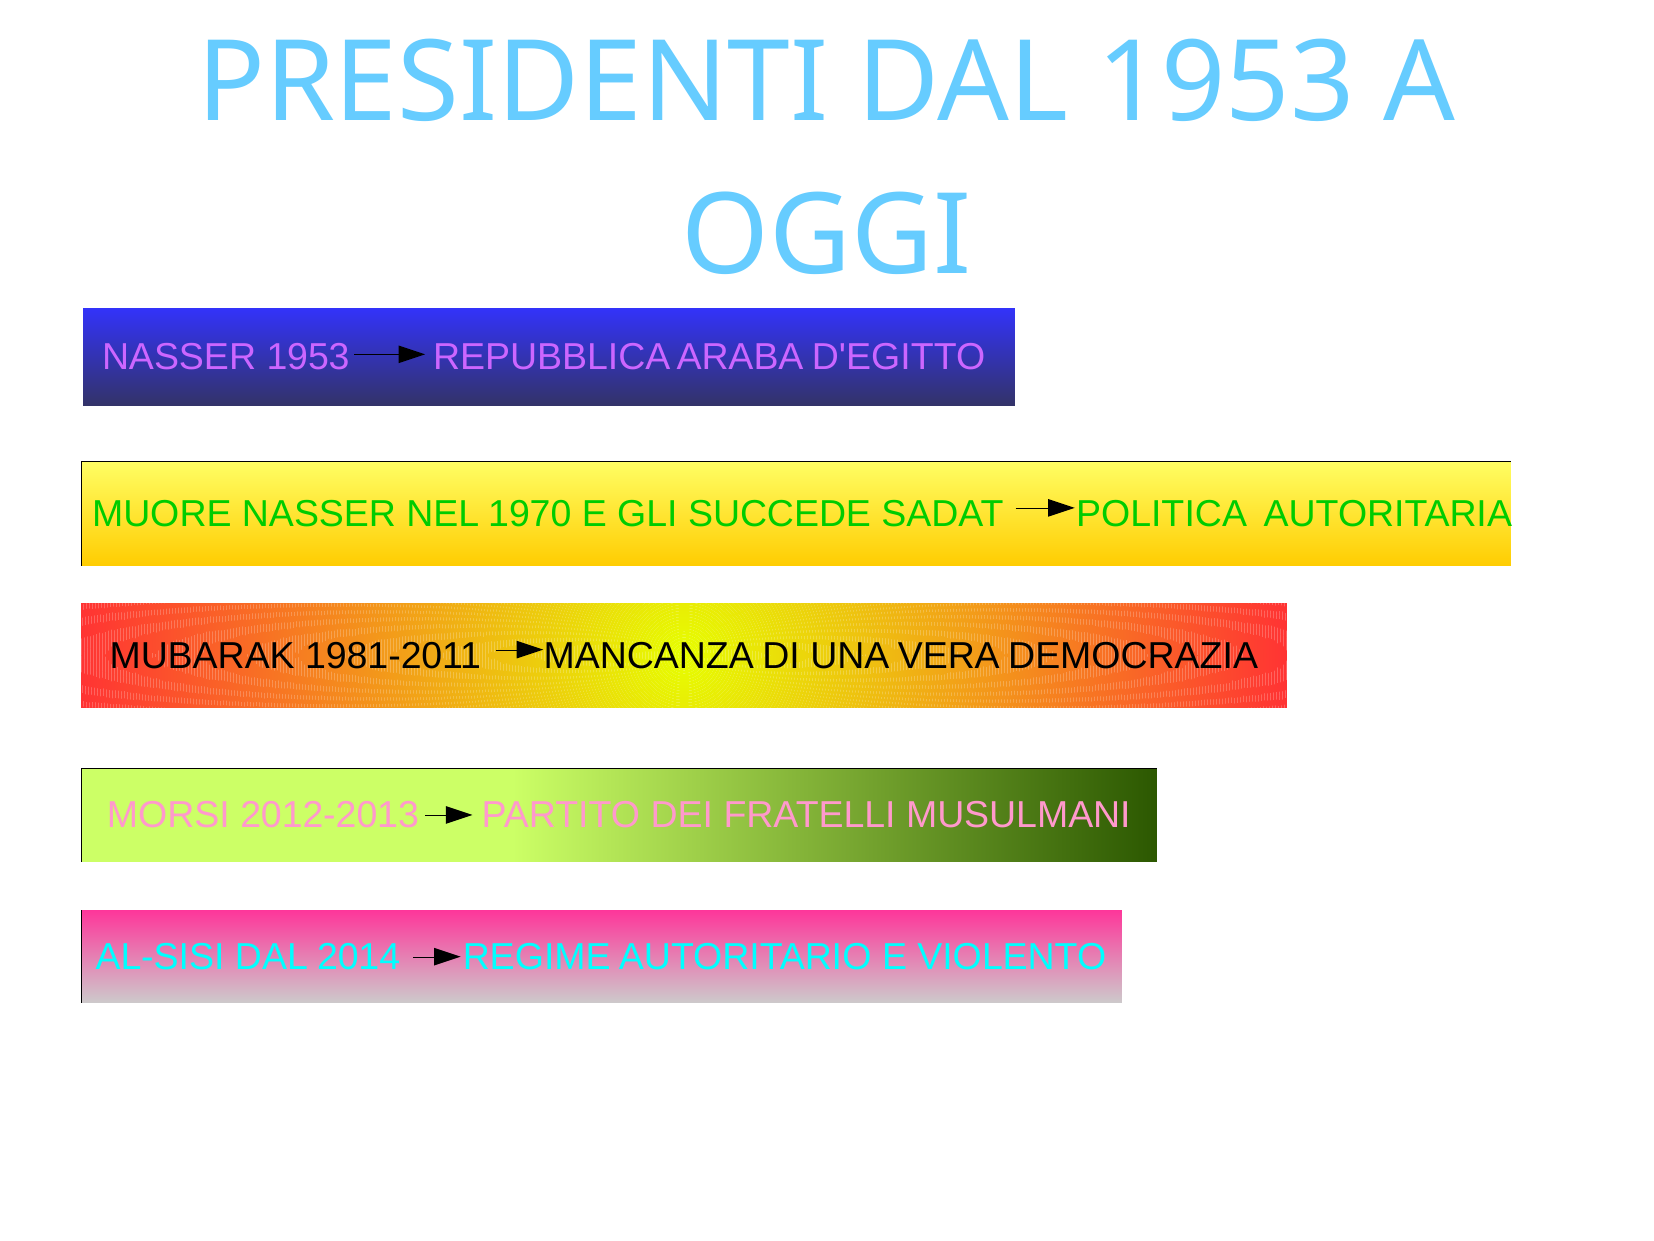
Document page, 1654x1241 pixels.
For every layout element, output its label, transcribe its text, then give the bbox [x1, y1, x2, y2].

text_box NASSER 1953 REPUBBLICA ARABA D'EGITTO [82, 307, 1016, 407]
text_box AL-SISI DAL 2014 REGIME AUTORITARIO E VIOLENTO [80, 909, 1123, 1004]
text_box MUBARAK 1981-2011 MANCANZA DI UNA VERA DEMOCRAZIA [80, 602, 1288, 709]
text_box MUORE NASSER NEL 1970 E GLI SUCCEDE SADAT POLITICA AUTORITARIA [80, 460, 1512, 567]
title PRESIDENTI DAL 1953 A OGGI [82, 49, 1571, 257]
text_box MORSI 2012-2013 PARTITO DEI FRATELLI MUSULMANI [80, 767, 1158, 863]
